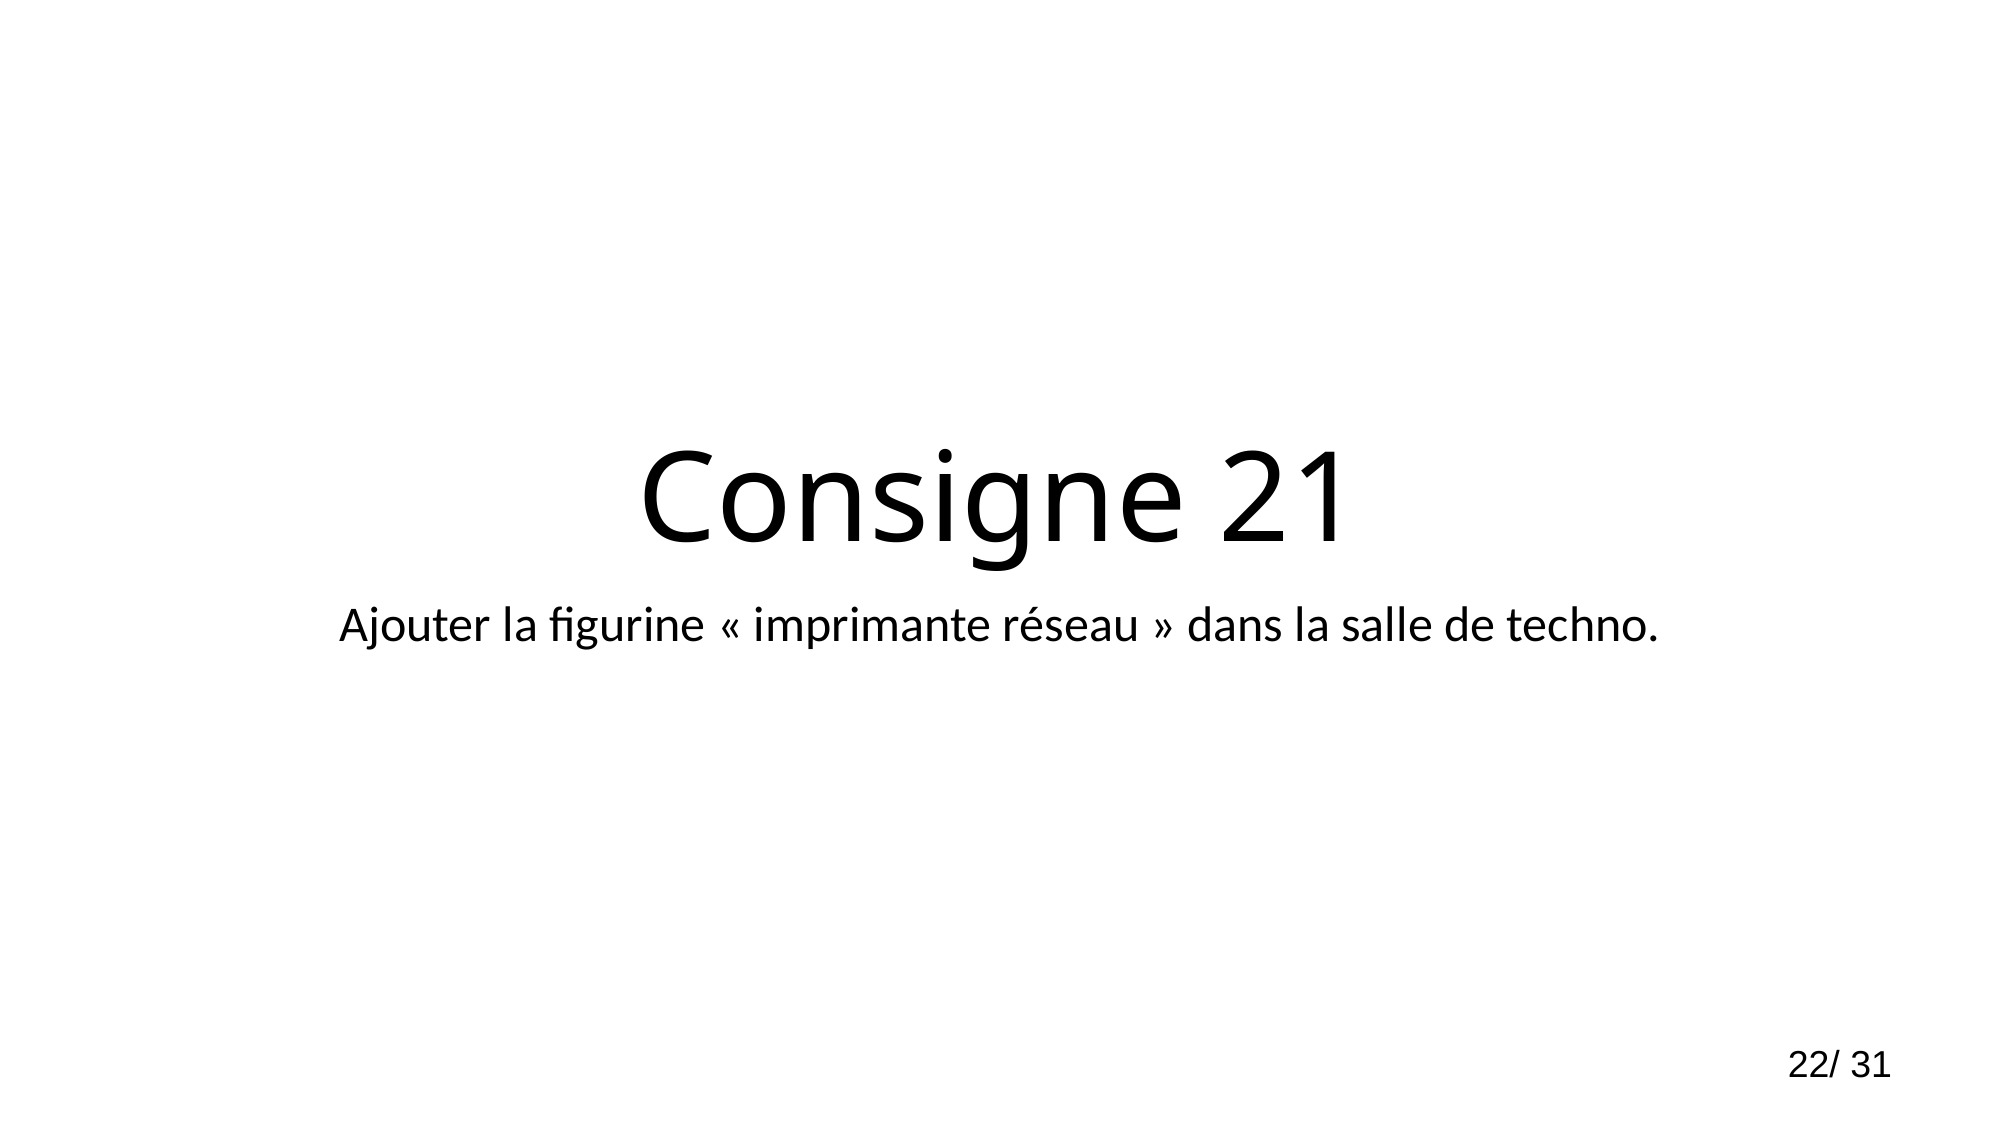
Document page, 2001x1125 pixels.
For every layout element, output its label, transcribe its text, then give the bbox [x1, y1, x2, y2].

subtitle Ajouter la figurine « imprimante réseau » dans la salle de techno. [249, 590, 1750, 863]
title Consigne 21 [249, 184, 1750, 576]
text_box 31/ 31 [1830, 1035, 1979, 1093]
